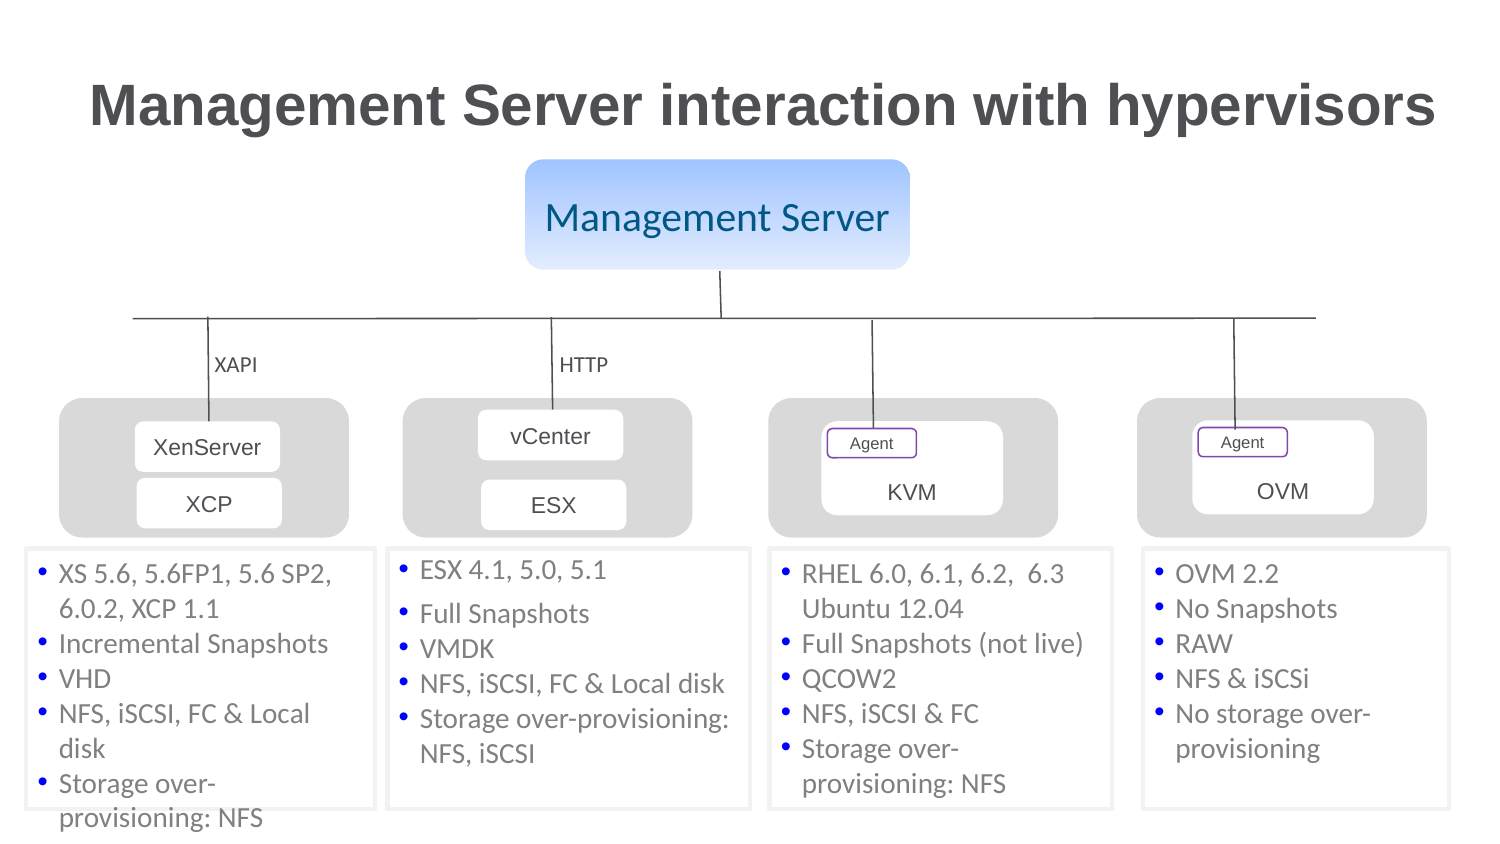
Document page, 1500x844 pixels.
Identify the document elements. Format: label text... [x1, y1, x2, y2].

text_box OVM [1192, 420, 1374, 515]
text_box Agent [1198, 427, 1288, 457]
text_box vCenter [477, 409, 624, 461]
title Management Server interaction with hypervisors [75, 59, 1500, 122]
text_box XCP [136, 477, 282, 529]
text_box [768, 398, 1059, 538]
text_box Management Server [525, 159, 910, 270]
text_box HTTP [548, 343, 620, 383]
text_box RHEL 6.0, 6.1, 6.2, 6.3 Ubuntu 12.04 Full Snapshots (not live) QCOW2 NFS, iSCSI & FC Storage over-provisioning: NFS [769, 548, 1113, 810]
text_box XAPI [203, 343, 270, 383]
text_box KVM [821, 421, 1004, 516]
text_box ESX [481, 479, 627, 531]
text_box [1137, 398, 1427, 538]
text_box OVM 2.2 No Snapshots RAW NFS & iSCSi No storage over-provisioning [1142, 548, 1449, 810]
text_box XS 5.6, 5.6FP1, 5.6 SP2, 6.0.2, XCP 1.1 Incremental Snapshots VHD NFS, iSCSI, FC & Local disk Storage over-provisioning: NFS [26, 548, 375, 810]
text_box ESX 4.1, 5.0, 5.1 Full Snapshots VMDK NFS, iSCSI, FC & Local disk Storage over-provisioning: NFS, iSCSI [387, 548, 750, 810]
text_box XenServer [134, 421, 281, 472]
text_box Agent [827, 428, 917, 458]
text_box [402, 398, 693, 538]
text_box [59, 398, 349, 538]
